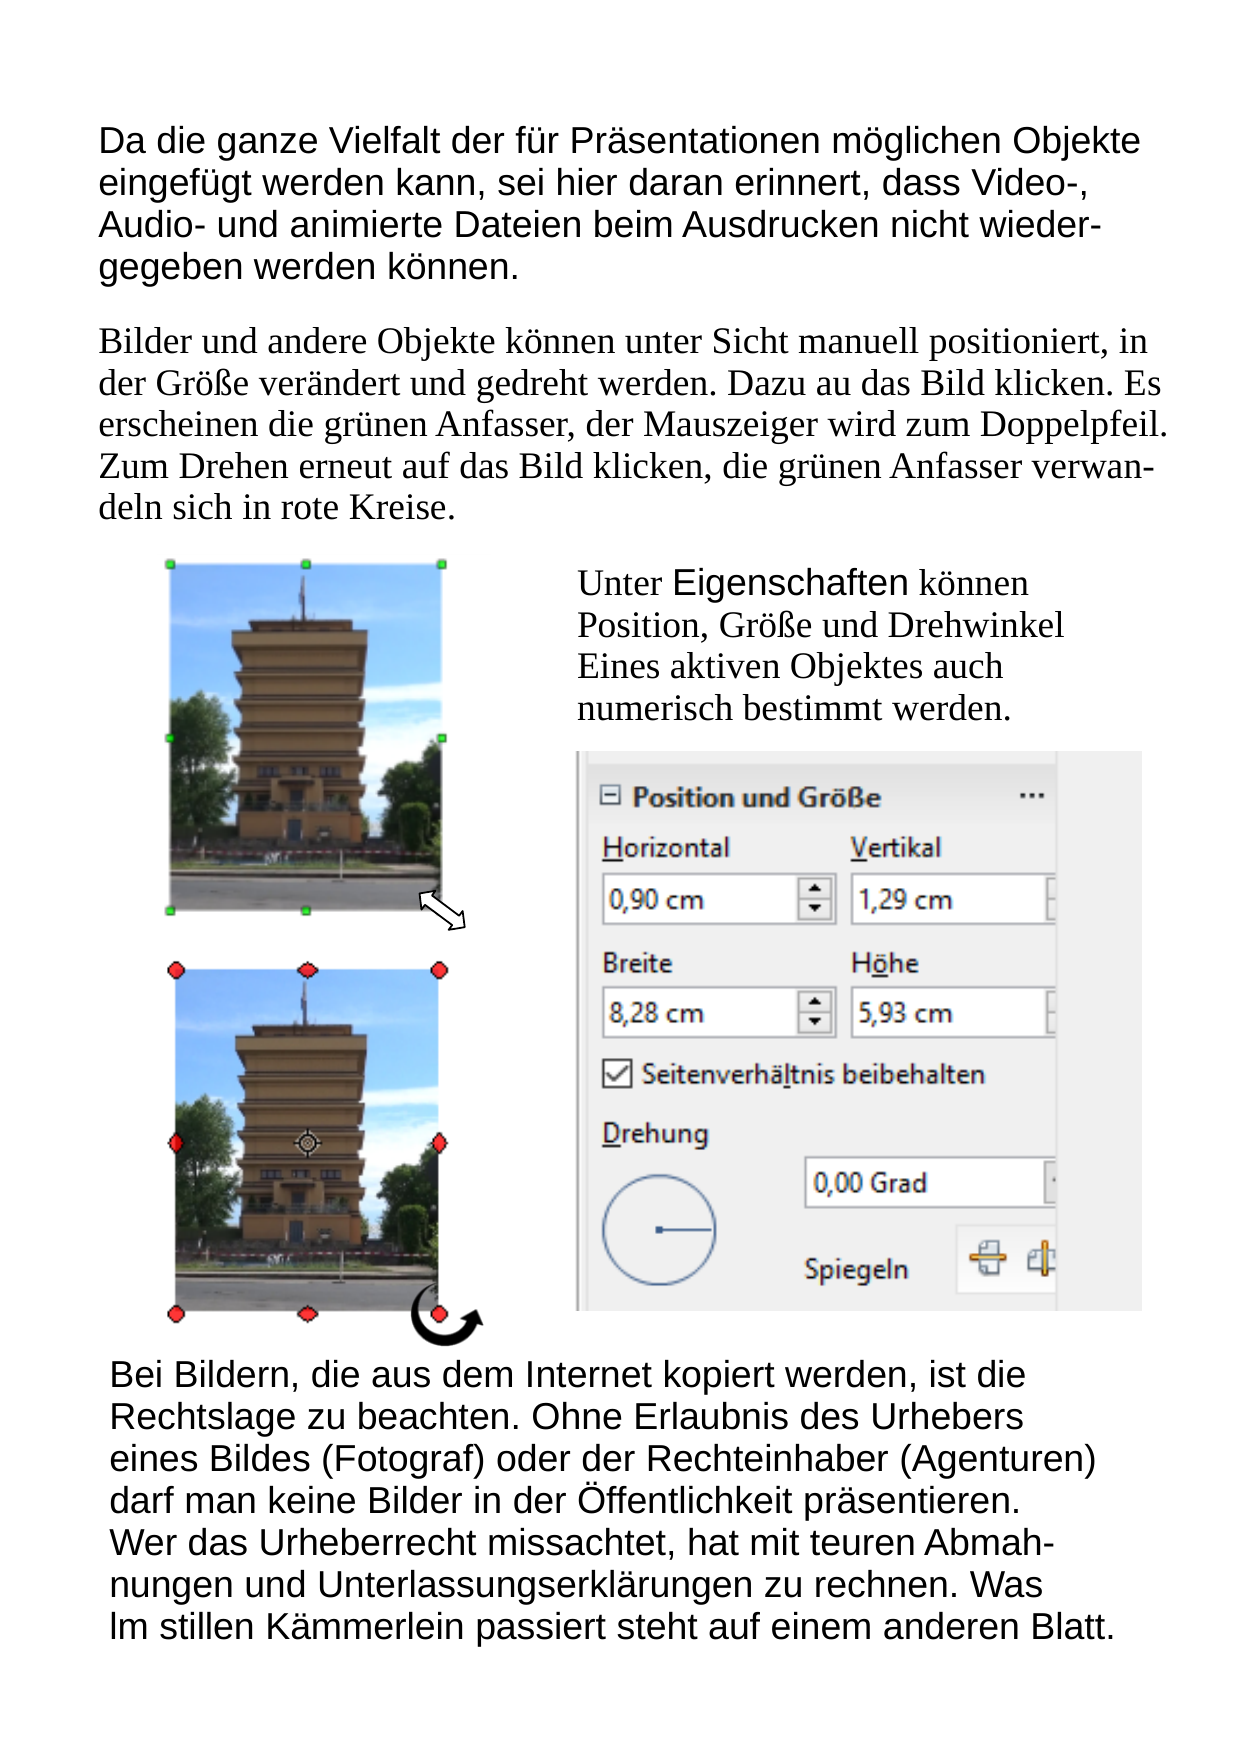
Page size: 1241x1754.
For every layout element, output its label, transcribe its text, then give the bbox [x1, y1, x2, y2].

text_box Bei Bildern, die aus dem Internet kopiert werden, ist die Rechtslage zu beachten. Ohne Erlaubnis des Urhebers eines Bildes (Fotograf) oder der Rechteinhaber (Agenturen) darf man keine Bilder in der Öffentlichkeit präsentieren. Wer das Urheberrecht missachtet, hat mit teuren Abmah- nungen und Unterlassungserklärungen zu rechnen. Was lm stillen Kämmerlein passiert steht auf einem anderen Blatt. [94, 1346, 1132, 1695]
picture [166, 954, 491, 1347]
text_box [419, 890, 465, 930]
text_box Unter Eigenschaften können Position, Größe und Drehwinkel Eines aktiven Objektes auch numerisch bestimmt werden. [562, 554, 1116, 740]
text_box Bilder und andere Objekte können unter Sicht manuell positioniert, in der Größe verändert und gedreht werden. Dazu au das Bild klicken. Es erscheinen die grünen Anfasser, der Mauszeiger wird zum Doppelpfeil. Zum Drehen erneut auf das Bild klicken, die grünen Anfasser verwan- deln sich in rote Kreise. [83, 312, 1186, 541]
text_box Da die ganze Vielfalt der für Präsentationen möglichen Objekte eingefügt werden kann, sei hier daran erinnert, dass Video-, Audio- und animierte Dateien beim Ausdrucken nicht wieder- gegeben werden können. [83, 112, 1157, 296]
picture [575, 751, 1142, 1311]
picture [157, 553, 491, 937]
